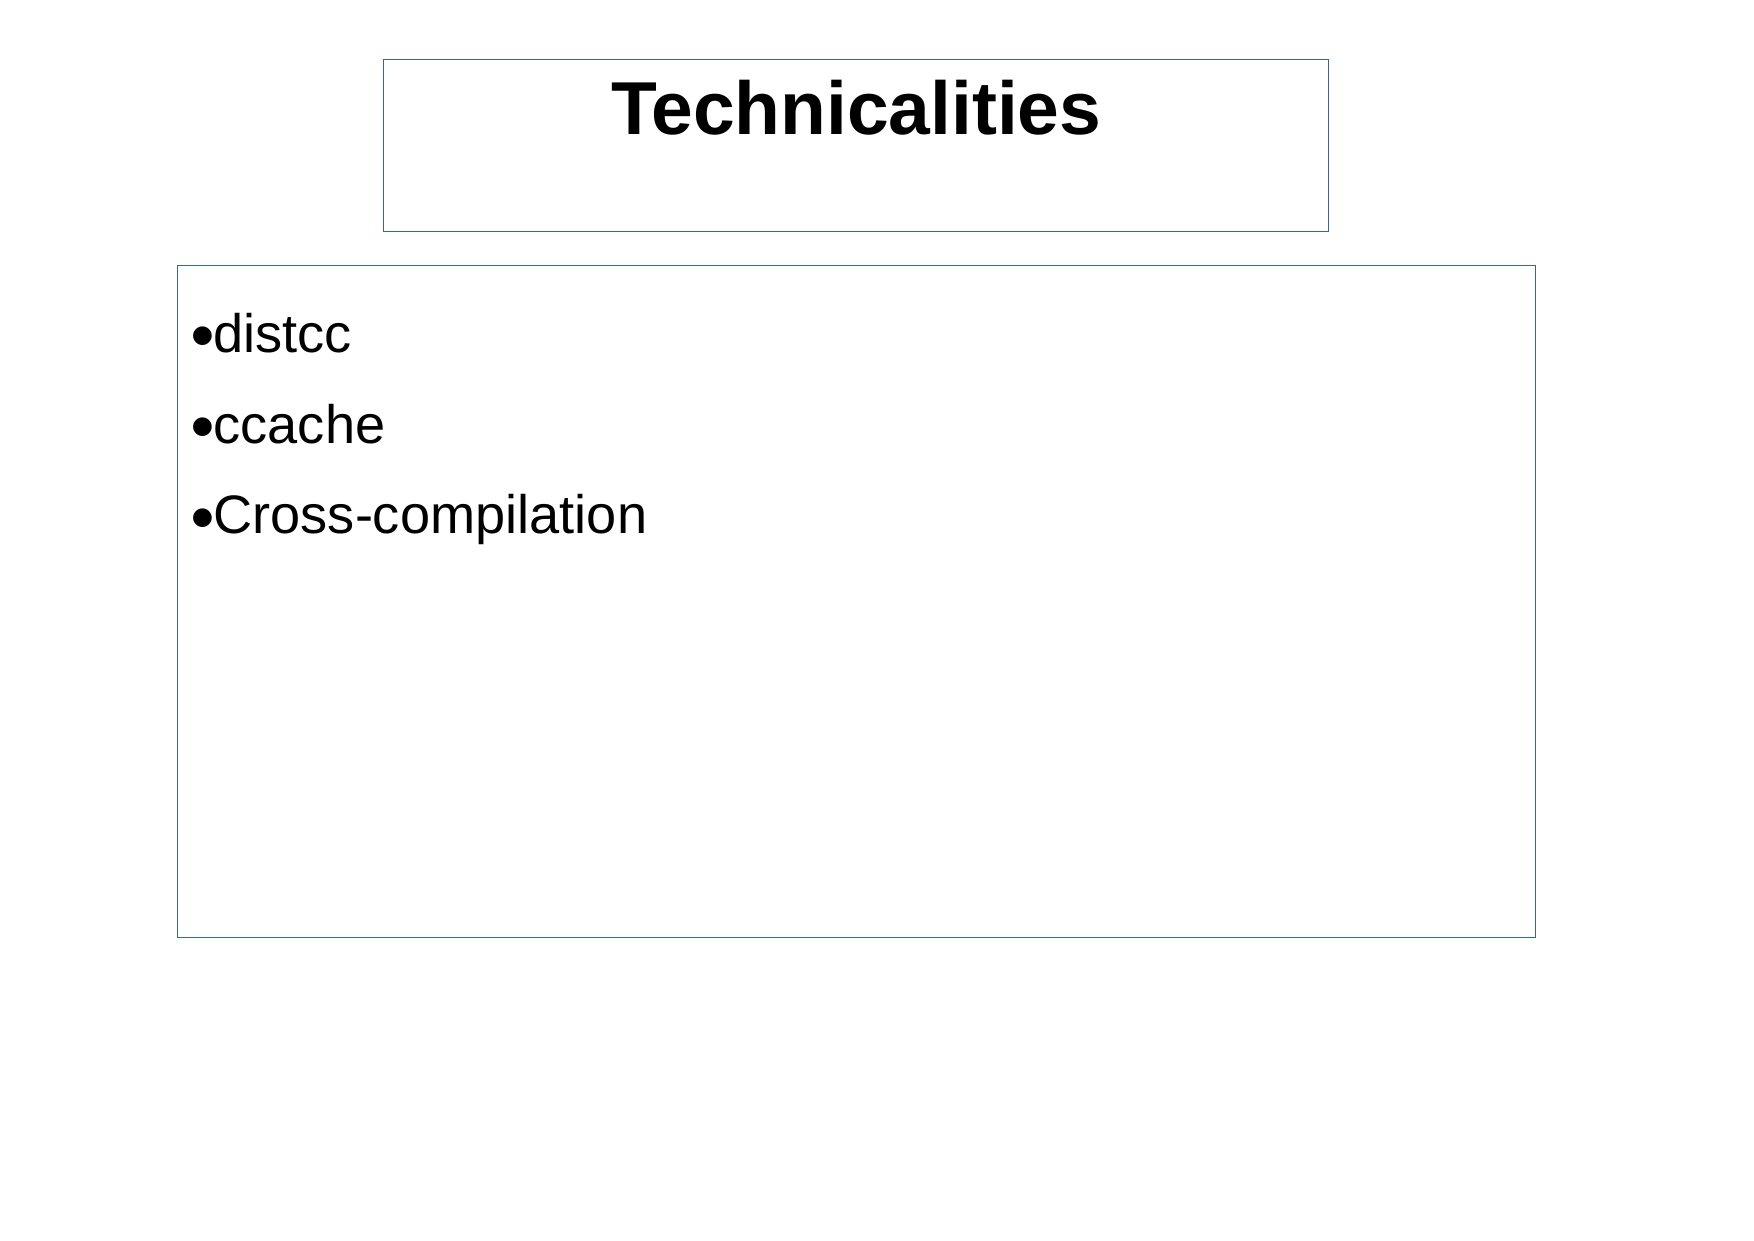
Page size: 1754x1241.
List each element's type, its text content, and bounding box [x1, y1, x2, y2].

text_box Technicalities [383, 59, 1329, 232]
text_box distcc ccache Cross-compilation [177, 265, 1536, 938]
